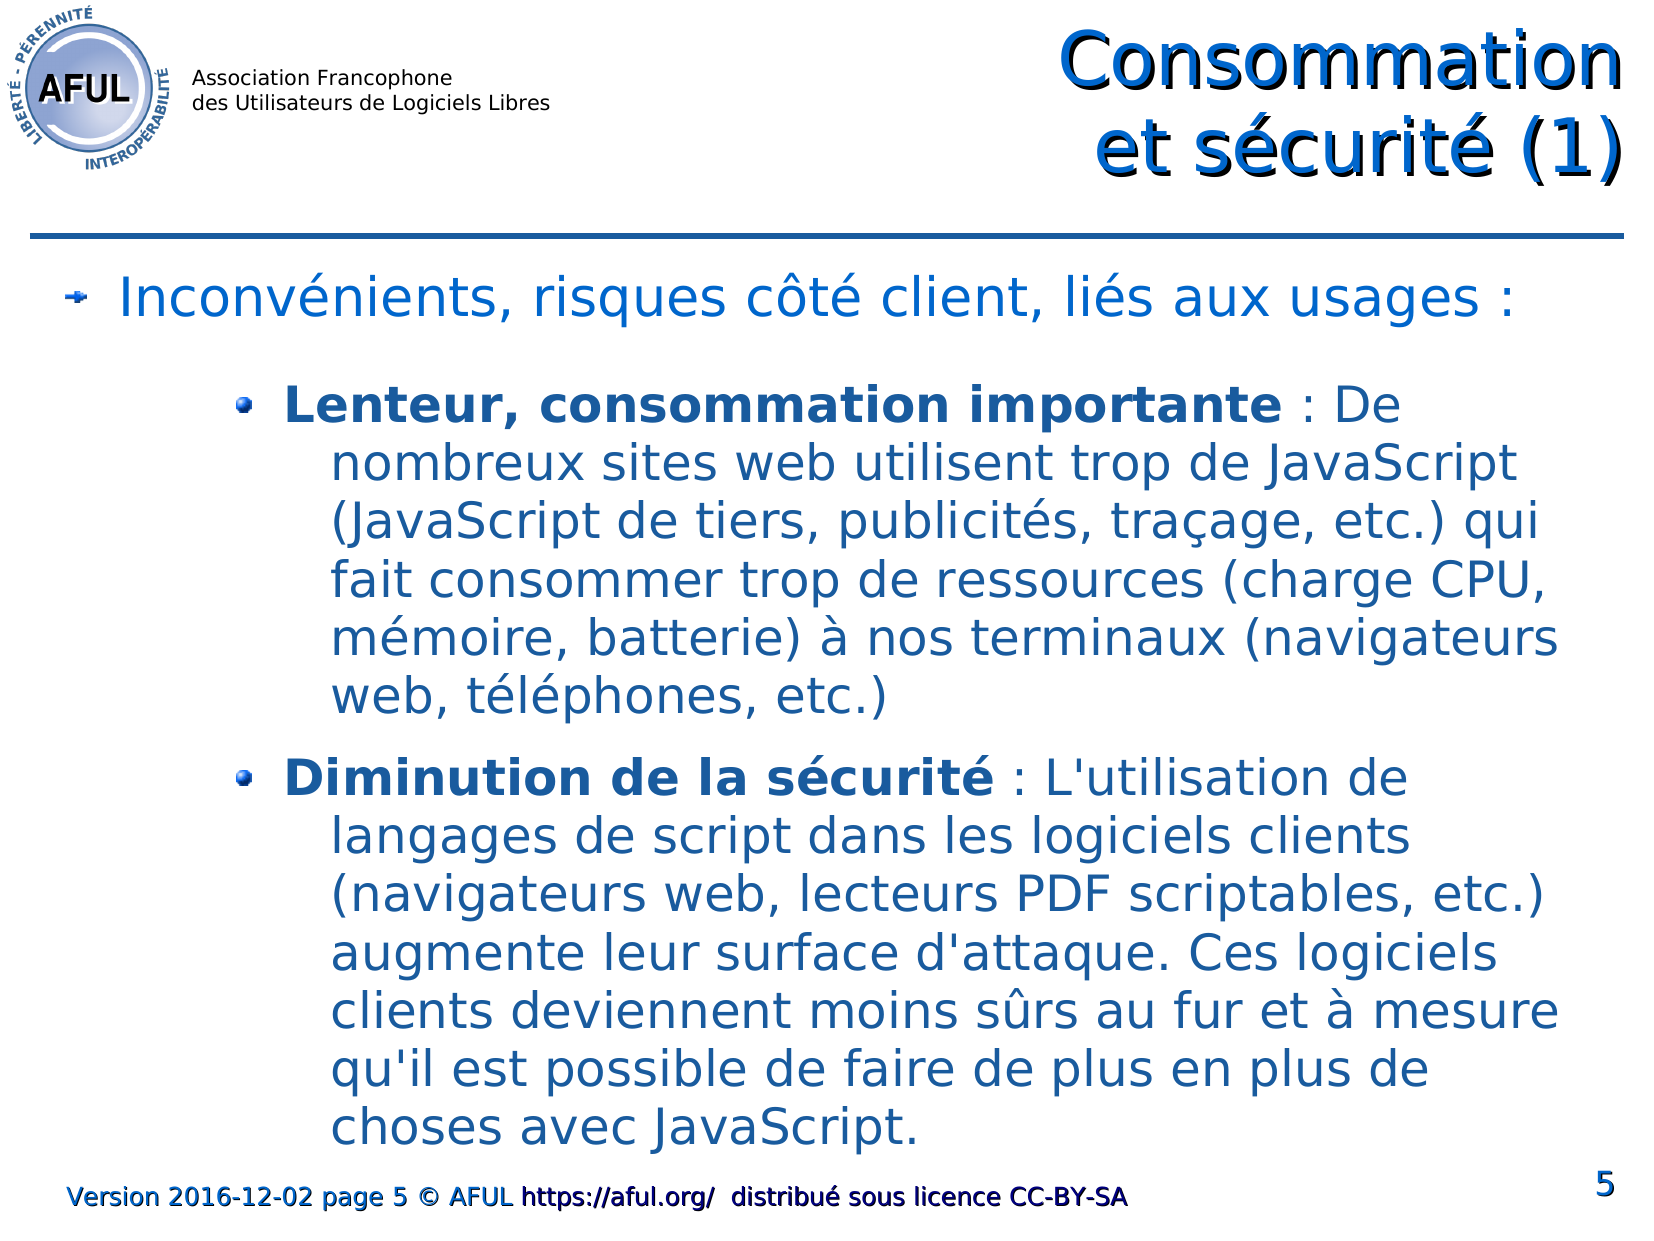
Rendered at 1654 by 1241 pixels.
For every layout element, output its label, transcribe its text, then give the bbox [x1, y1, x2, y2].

list Inconvénients, risques côté client, liés aux usages : Lenteur, consommation importante : De nombreux sites web utilisent trop de JavaScript (JavaScript de tiers, publicités, traçage, etc.) qui fait consommer trop de ressources (charge CPU, mémoire, batterie) à nos terminaux (navigateurs web, téléphones, etc.) Diminution de la sécurité : L'utilisation de langages de script dans les logiciels clients (navigateurs web, lecteurs PDF scriptables, etc.) augmente leur surface d'attaque. Ces logiciels clients deviennent moins sûrs au fur et à mesure qu'il est possible de faire de plus en plus de choses avec JavaScript. [47, 265, 1595, 1211]
title Consommation et sécurité (1) [501, 0, 1625, 207]
picture [0, 0, 178, 178]
